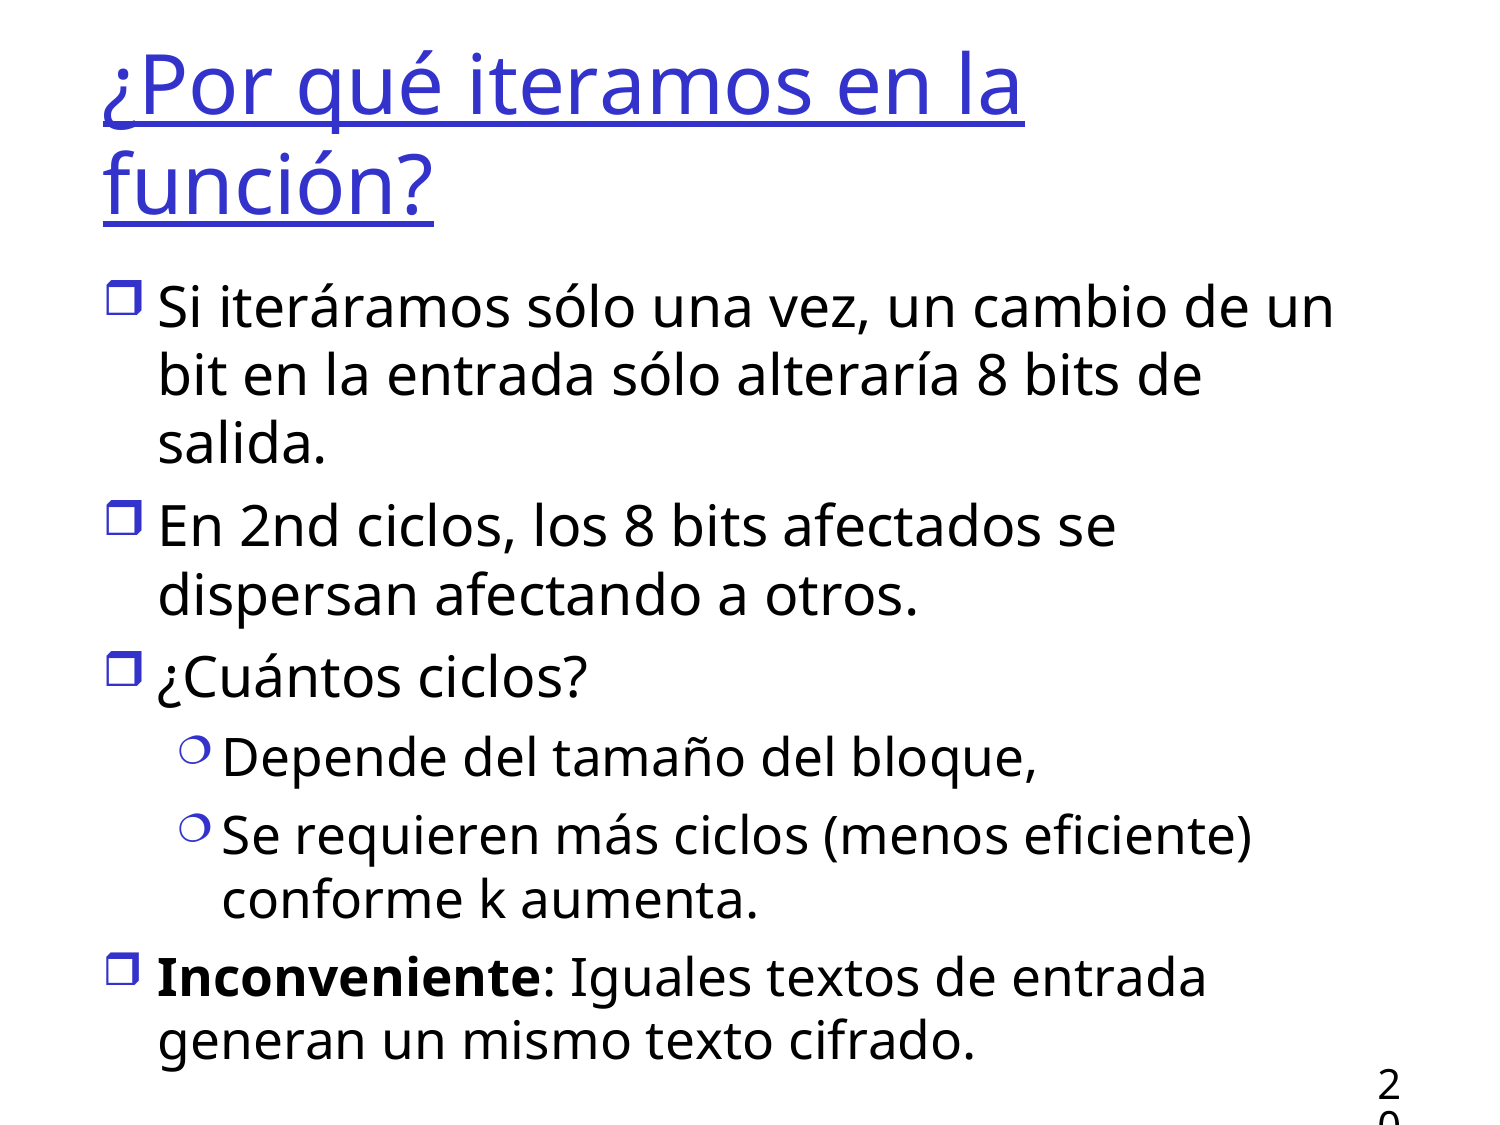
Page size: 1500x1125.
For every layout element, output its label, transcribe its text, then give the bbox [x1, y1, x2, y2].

list Si iteráramos sólo una vez, un cambio de un bit en la entrada sólo alteraría 8 bits de salida. En 2nd ciclos, los 8 bits afectados se dispersan afectando a otros. ¿Cuántos ciclos? Depende del tamaño del bloque, Se requieren más ciclos (menos eficiente) conforme k aumenta. Inconveniente: Iguales textos de entrada generan un mismo texto cifrado. [87, 262, 1363, 1080]
title ¿Por qué iteramos en la función? [87, 23, 1363, 239]
